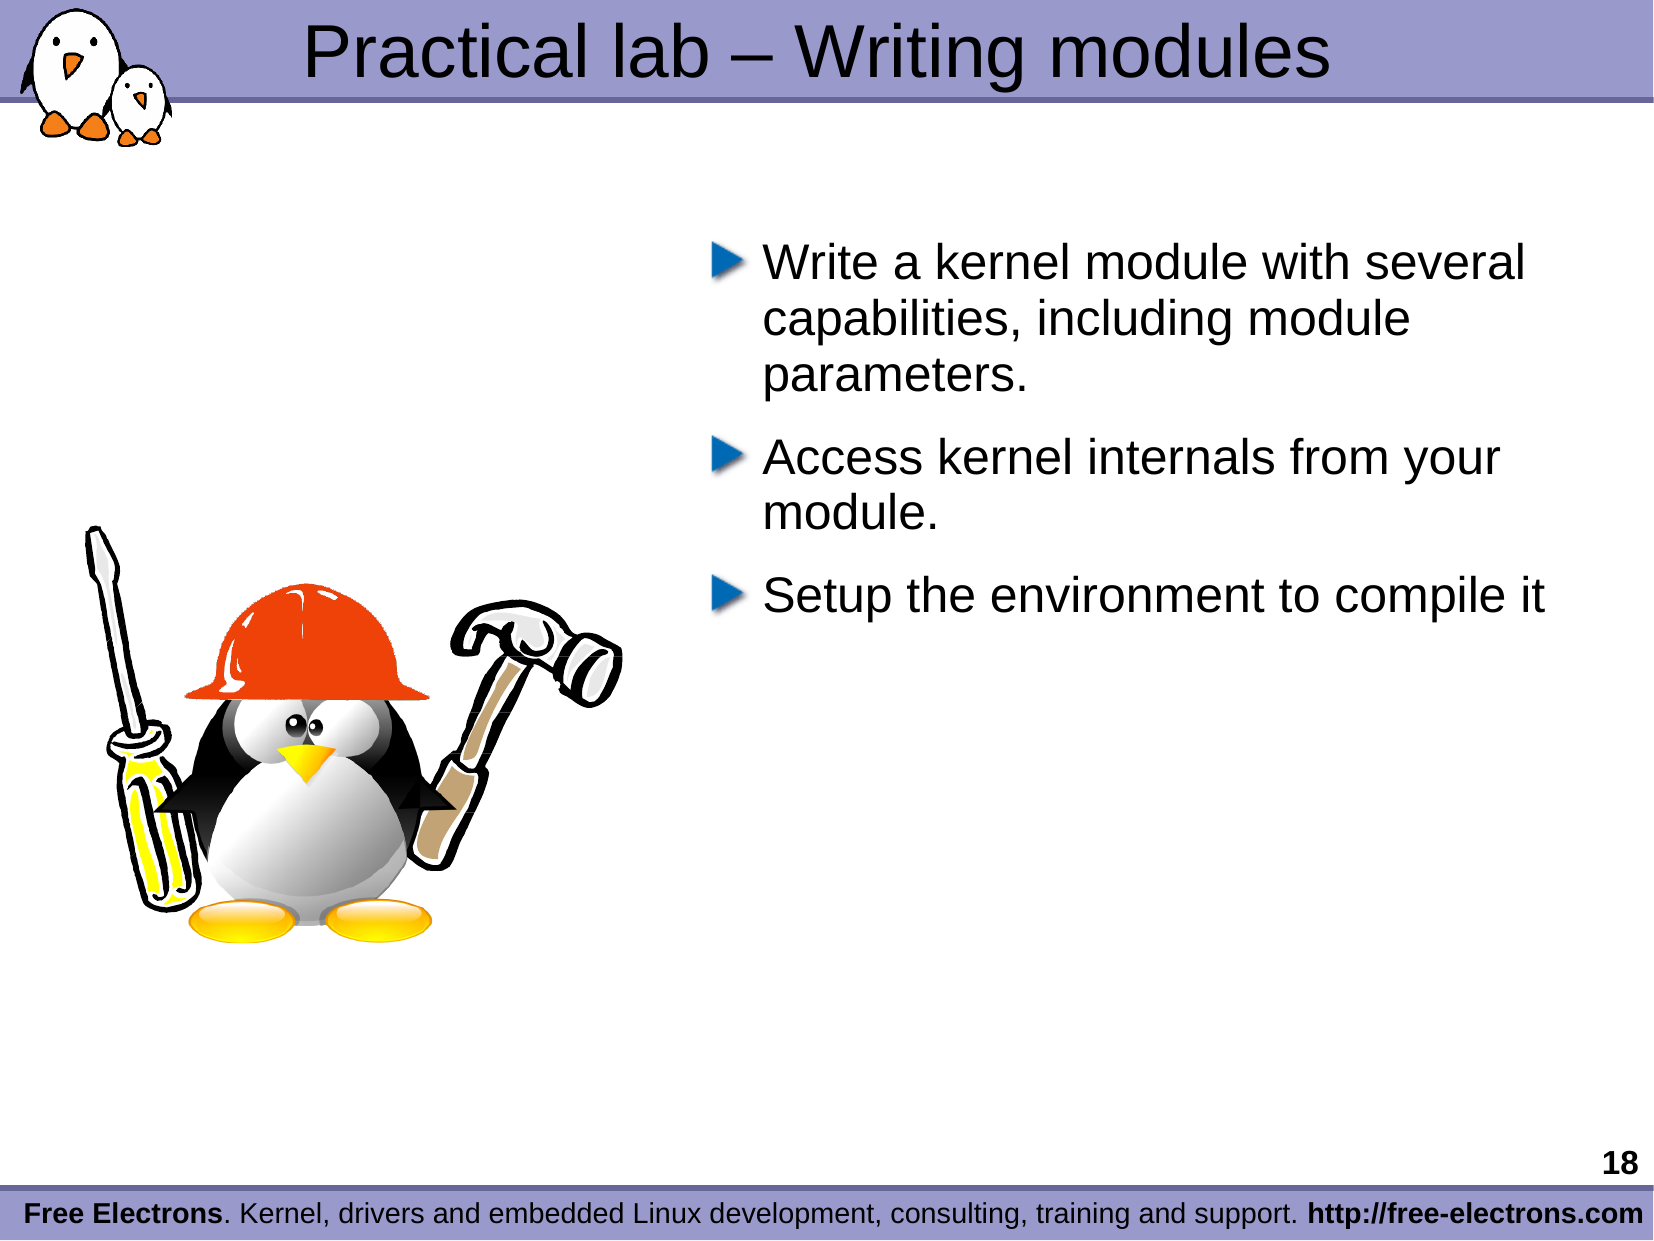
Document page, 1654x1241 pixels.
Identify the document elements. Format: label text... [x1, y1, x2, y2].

picture [20, 8, 172, 147]
picture [147, 580, 459, 944]
text_box [133, 752, 147, 759]
text_box [125, 759, 147, 783]
text_box [127, 776, 147, 822]
text_box [118, 750, 135, 757]
list Write a kernel module with several capabilities, including module parameters. Access kernel internals from your module. Setup the environment to compile it [691, 234, 1577, 967]
text_box [85, 525, 147, 907]
title Practical lab – Writing modules [60, 0, 1576, 104]
text_box [450, 599, 623, 846]
